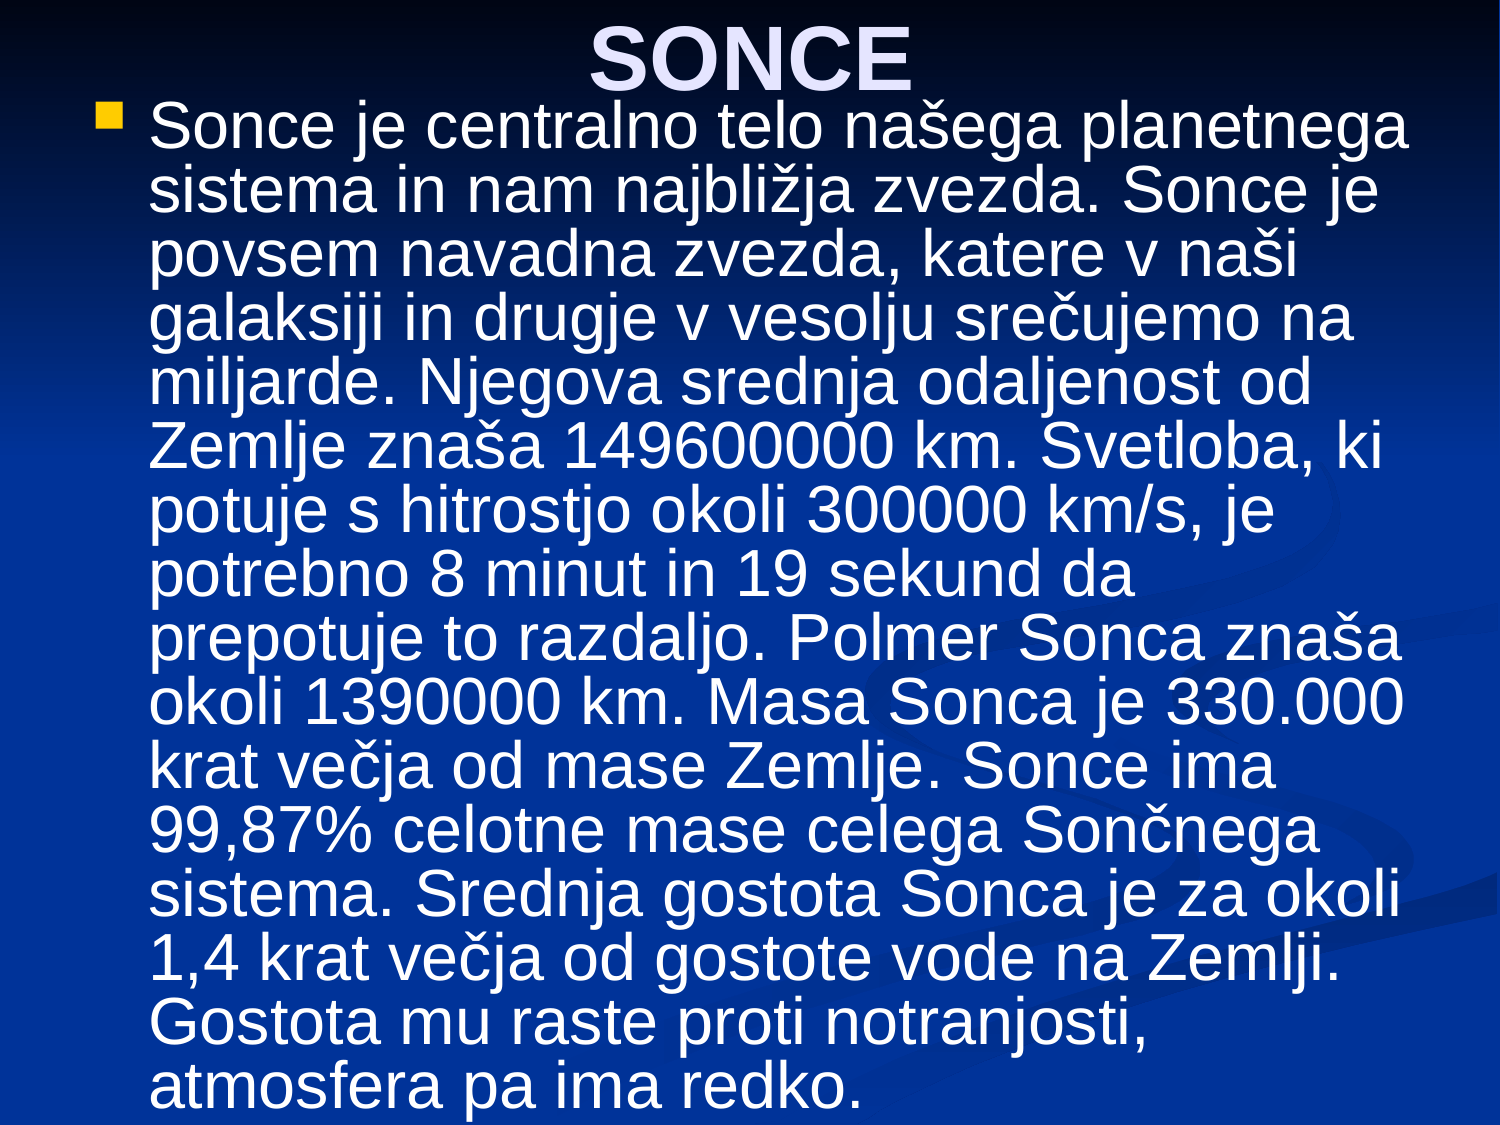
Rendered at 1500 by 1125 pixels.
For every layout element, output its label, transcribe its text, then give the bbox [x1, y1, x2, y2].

title SONCE [76, 0, 1427, 90]
list Sonce je centralno telo našega planetnega sistema in nam najbližja zvezda. Sonce je povsem navadna zvezda, katere v naši galaksiji in drugje v vesolju srečujemo na miljarde. Njegova srednja odaljenost od Zemlje znaša 149600000 km. Svetloba, ki potuje s hitrostjo okoli 300000 km/s, je potrebno 8 minut in 19 sekund da prepotuje to razdaljo. Polmer Sonca znaša okoli 1390000 km. Masa Sonca je 330.000 krat večja od mase Zemlje. Sonce ima 99,87% celotne mase celega Sončnega sistema. Srednja gostota Sonca je za okoli 1,4 krat večja od gostote vode na Zemlji. Gostota mu raste proti notranjosti, atmosfera pa ima redko. [76, 90, 1427, 833]
